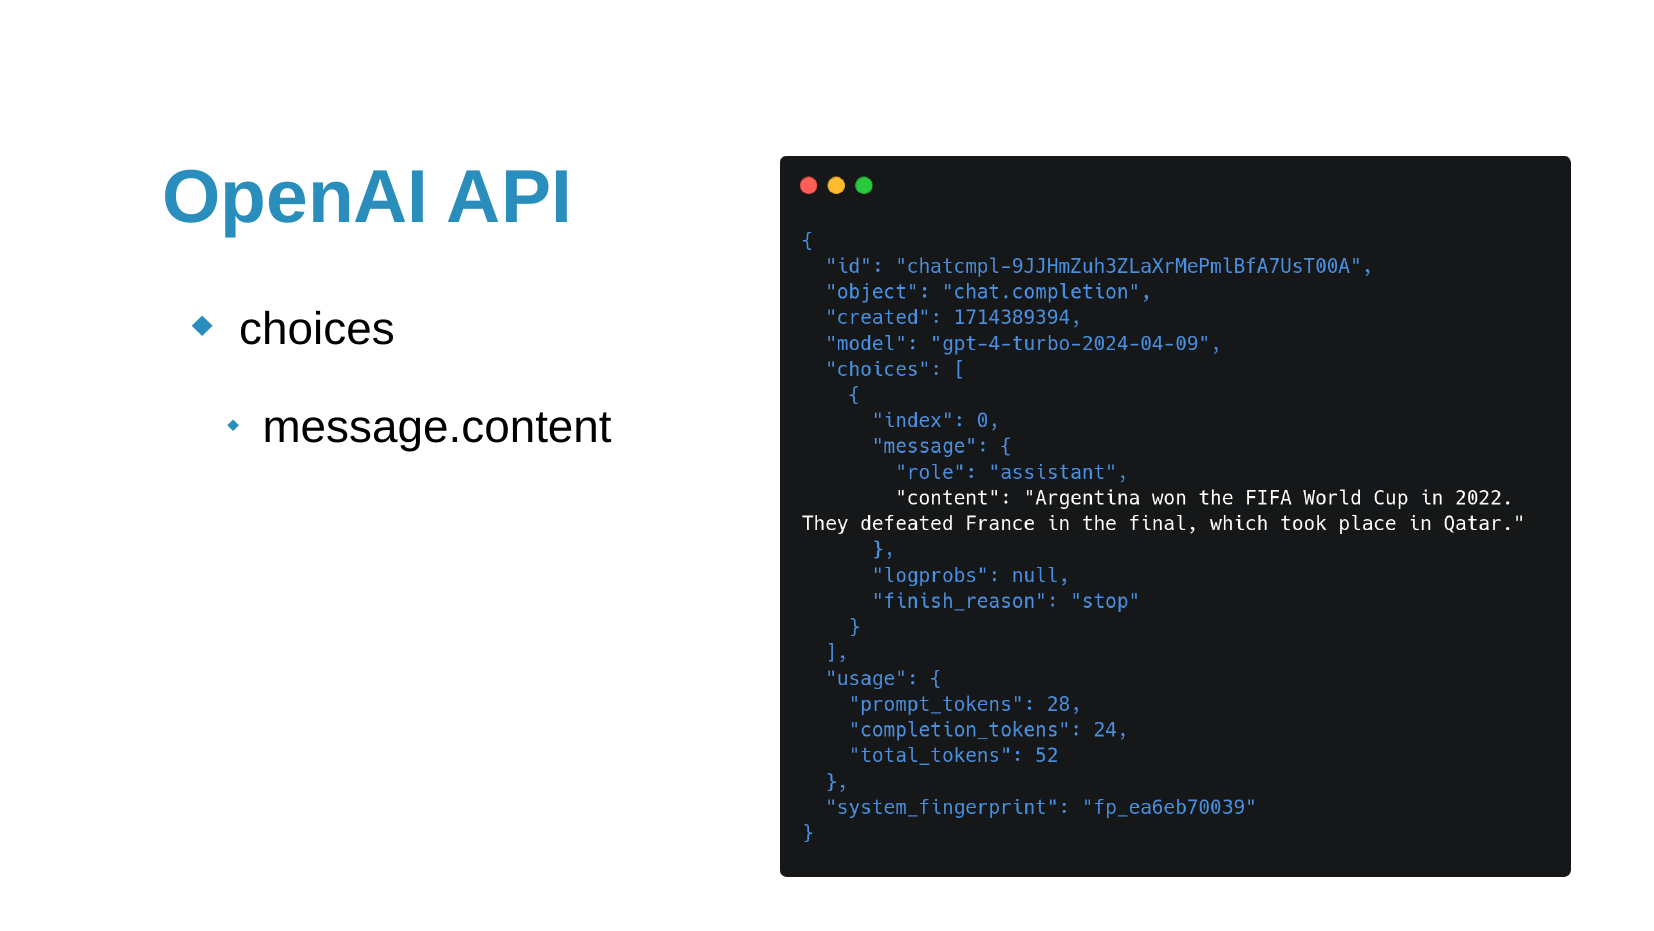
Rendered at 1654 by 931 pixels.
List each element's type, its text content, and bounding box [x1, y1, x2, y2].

text_box OpenAI API [147, 147, 702, 331]
text_box choices message.content [177, 295, 702, 931]
picture [702, 78, 1648, 931]
